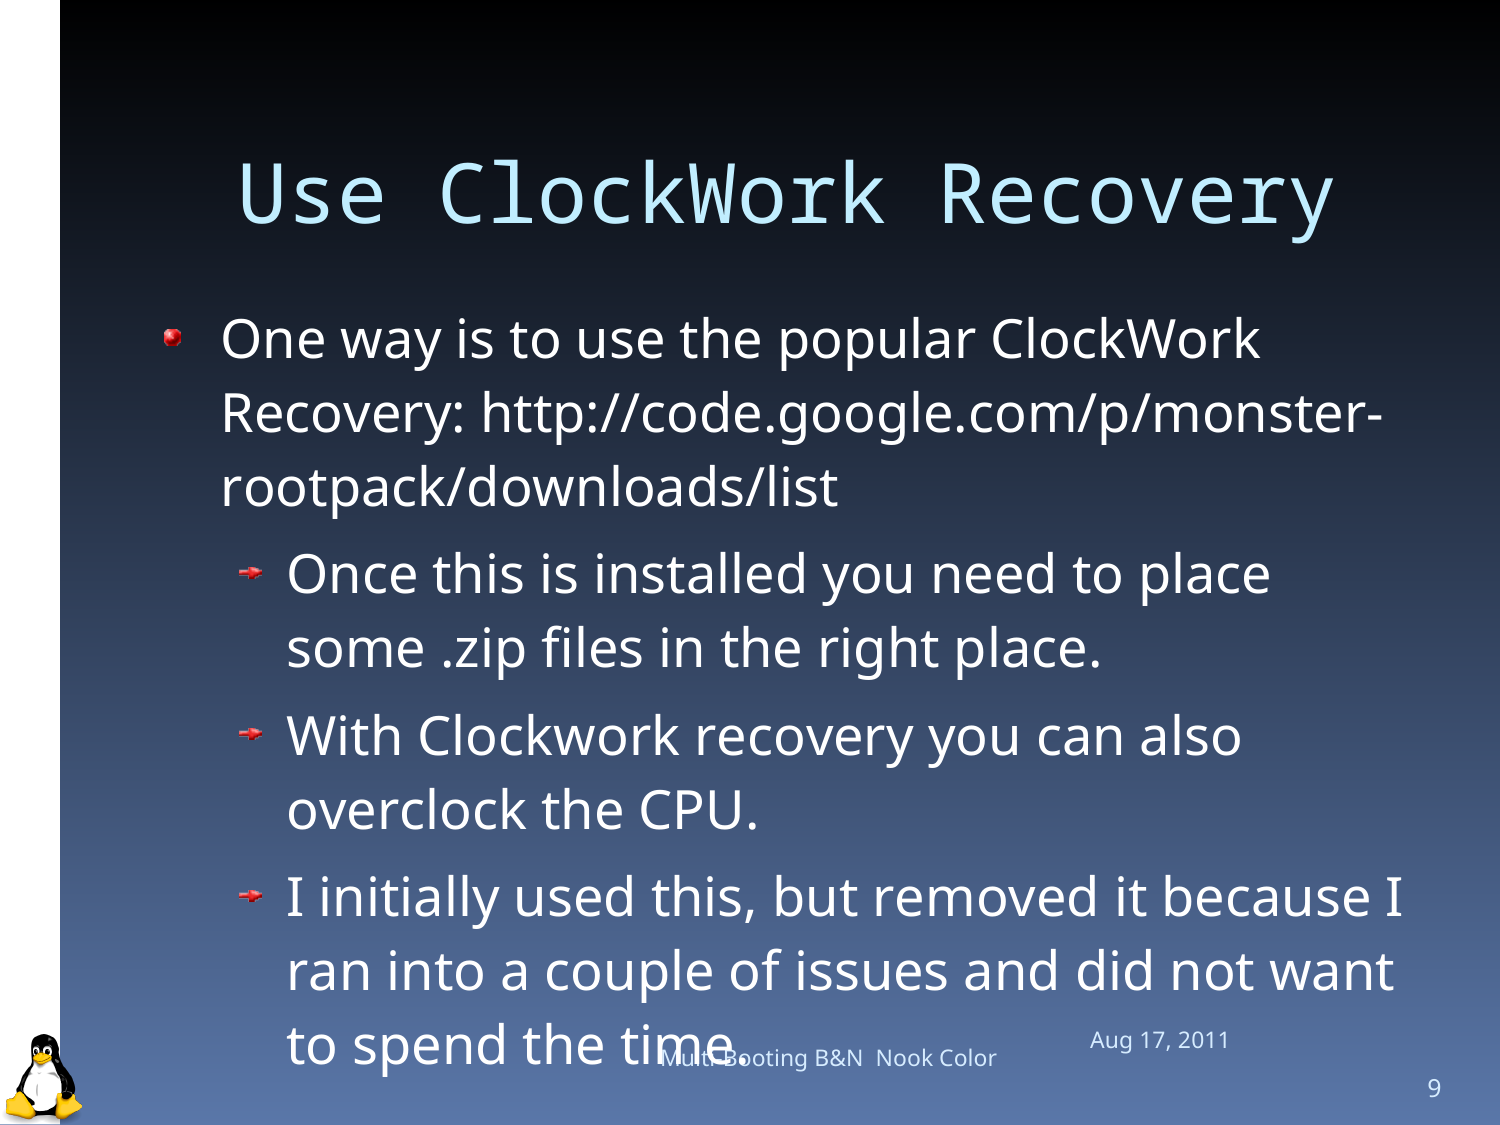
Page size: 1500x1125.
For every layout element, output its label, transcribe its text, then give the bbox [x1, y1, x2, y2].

list One way is to use the popular ClockWork Recovery: http://code.google.com/p/monster-rootpack/downloads/list Once this is installed you need to place some .zip files in the right place. With Clockwork recovery you can also overclock the CPU. I initially used this, but removed it because I ran into a couple of issues and did not want to spend the time. [149, 292, 1425, 1051]
title Use ClockWork Recovery [149, 84, 1425, 292]
picture [0, 1034, 82, 1125]
